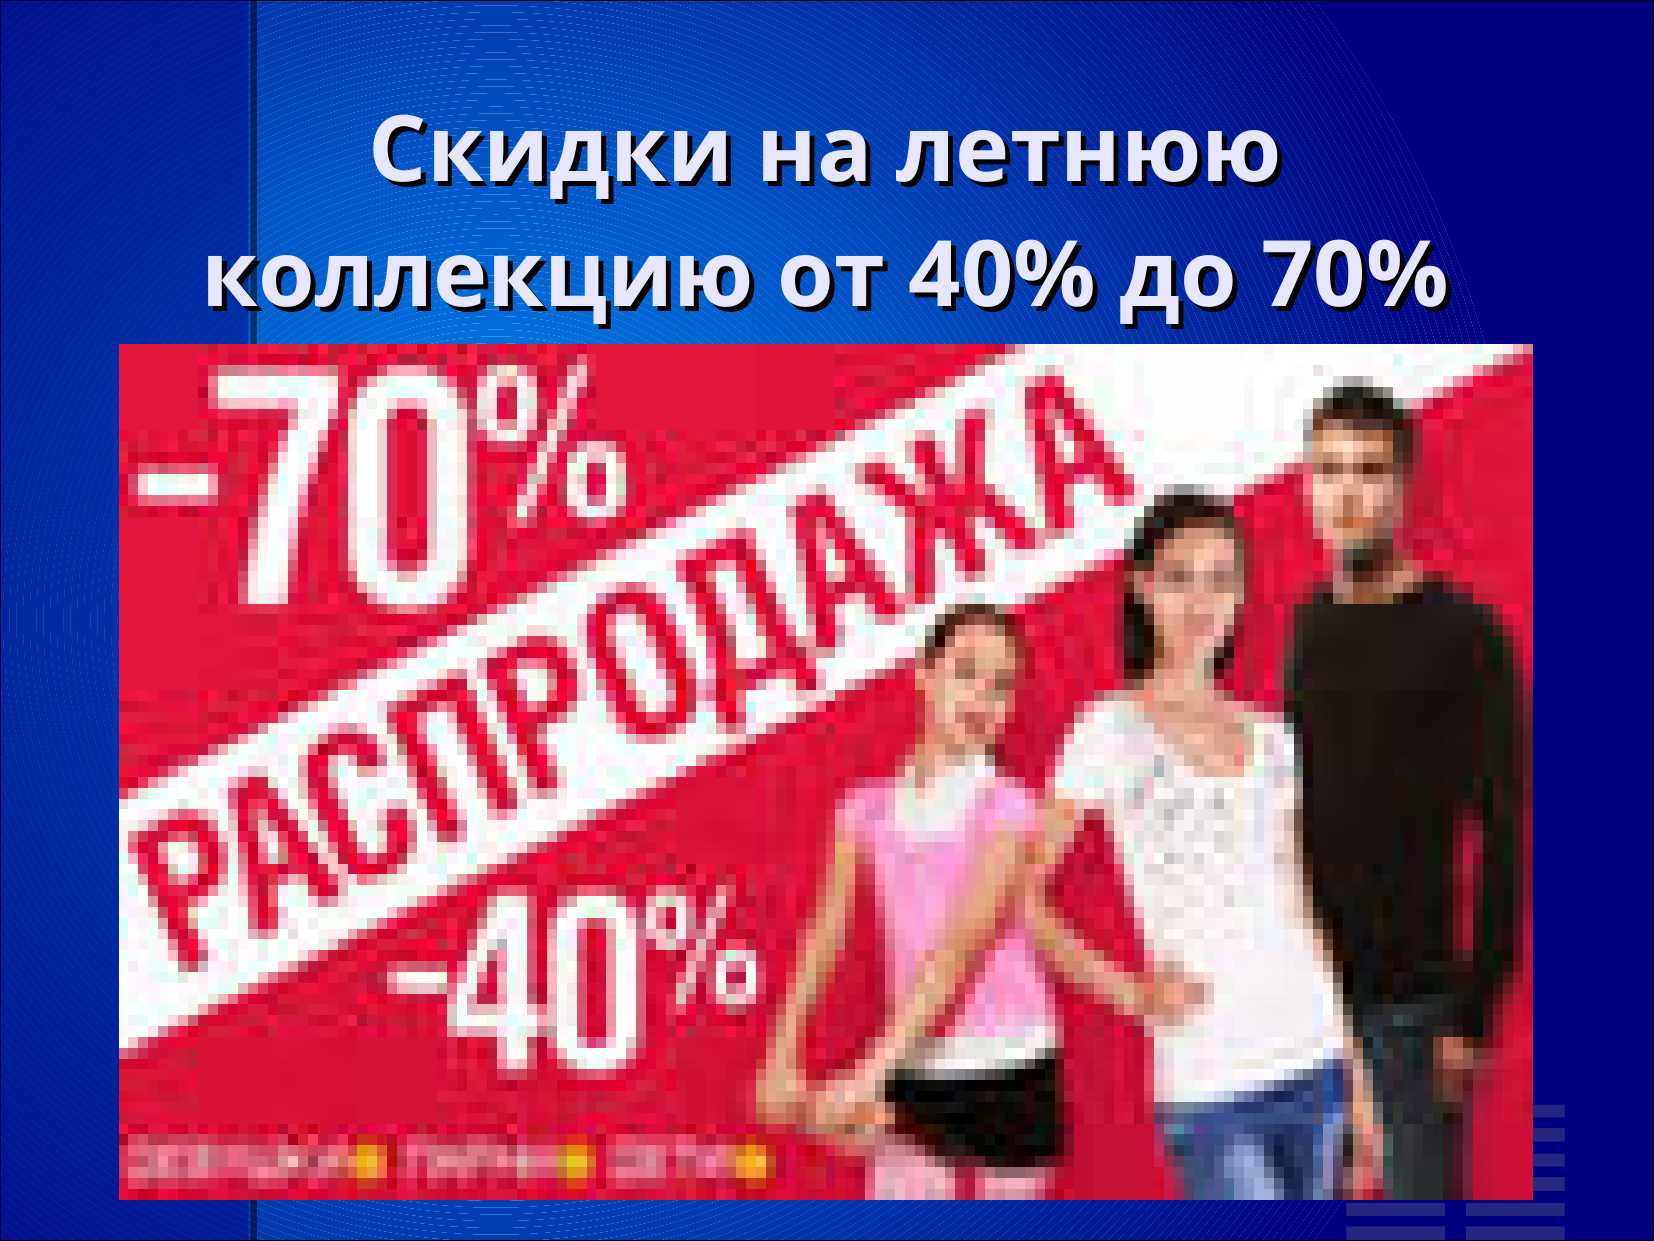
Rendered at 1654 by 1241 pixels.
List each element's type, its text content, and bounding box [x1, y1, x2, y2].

picture [119, 344, 1533, 1200]
title Скидки на летнюю коллекцию от 40% до 70% [119, 101, 1533, 316]
